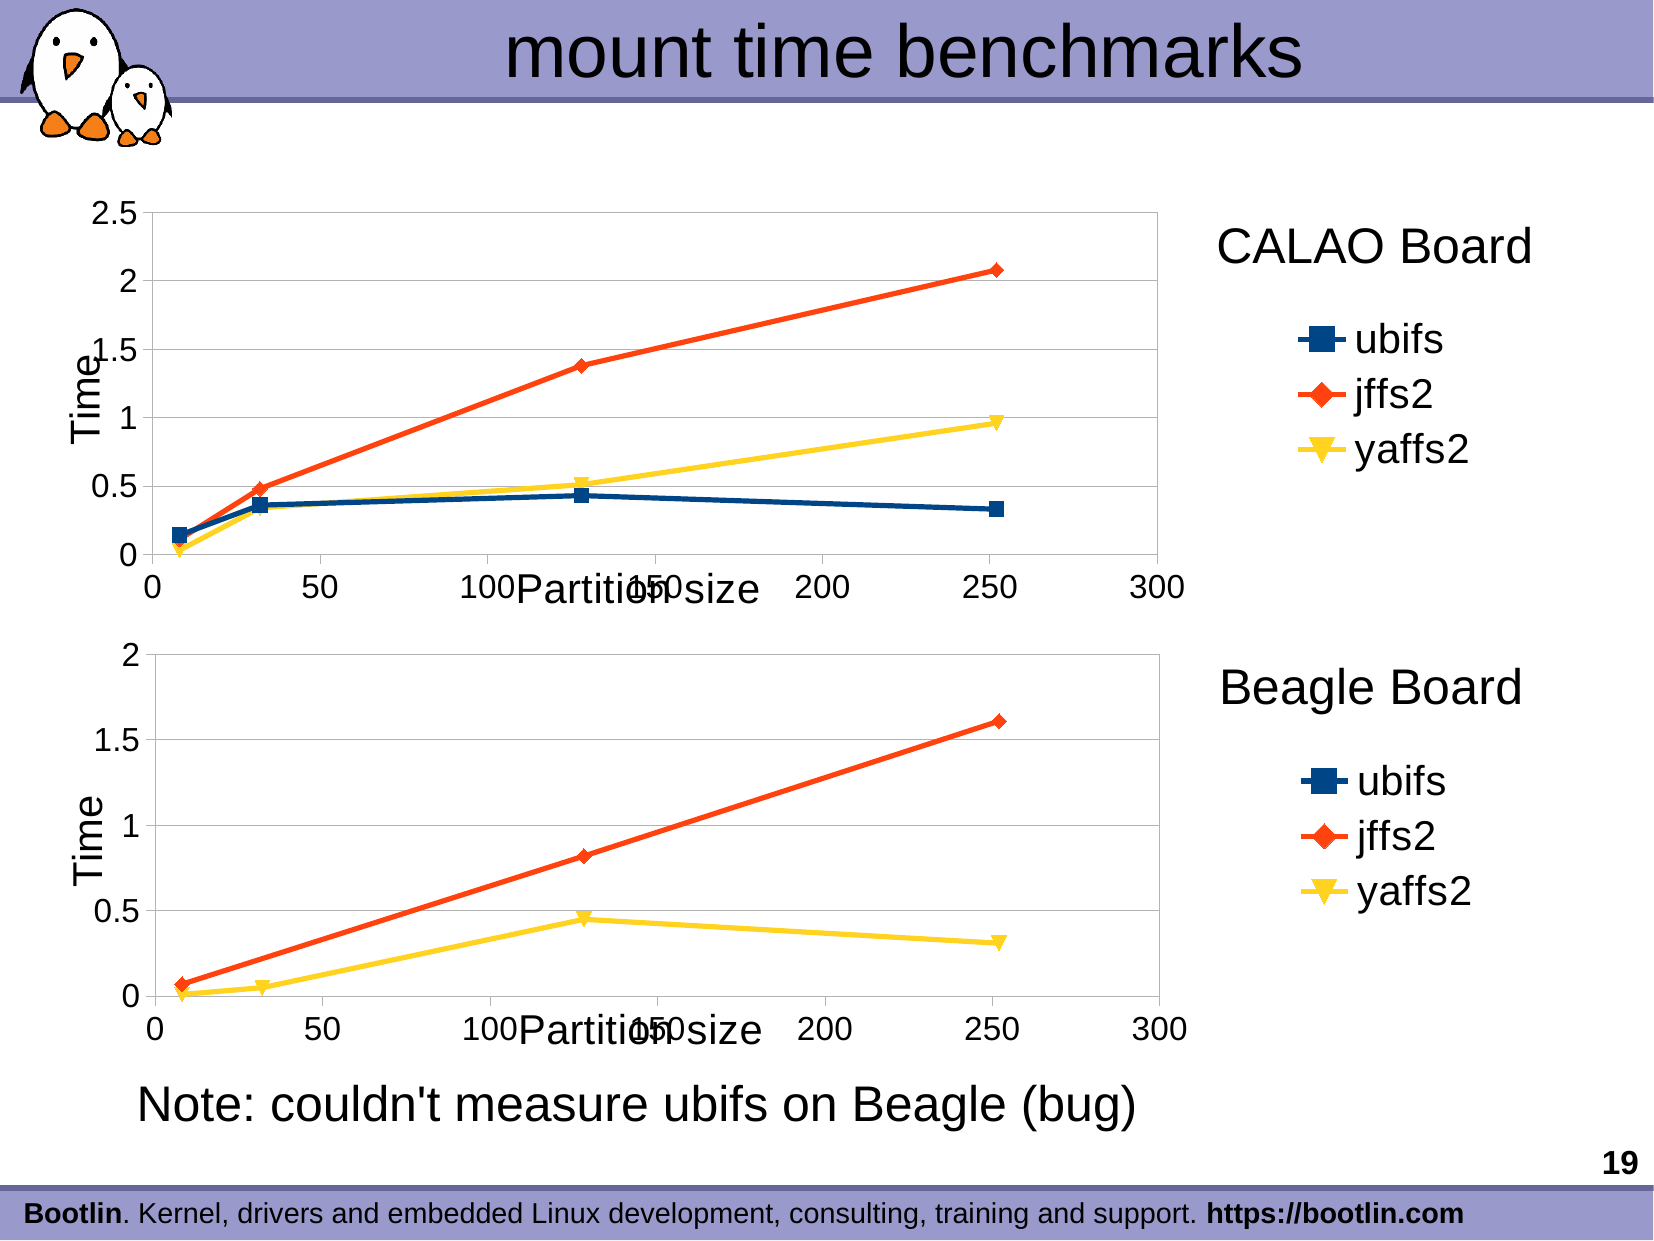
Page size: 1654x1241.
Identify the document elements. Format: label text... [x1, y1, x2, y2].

chart [51, 629, 1602, 1067]
title mount time benchmarks [178, 5, 1631, 97]
chart [49, 187, 1600, 625]
picture [20, 8, 172, 147]
text_box Note: couldn't measure ubifs on Beagle (bug) [136, 1076, 1139, 1139]
